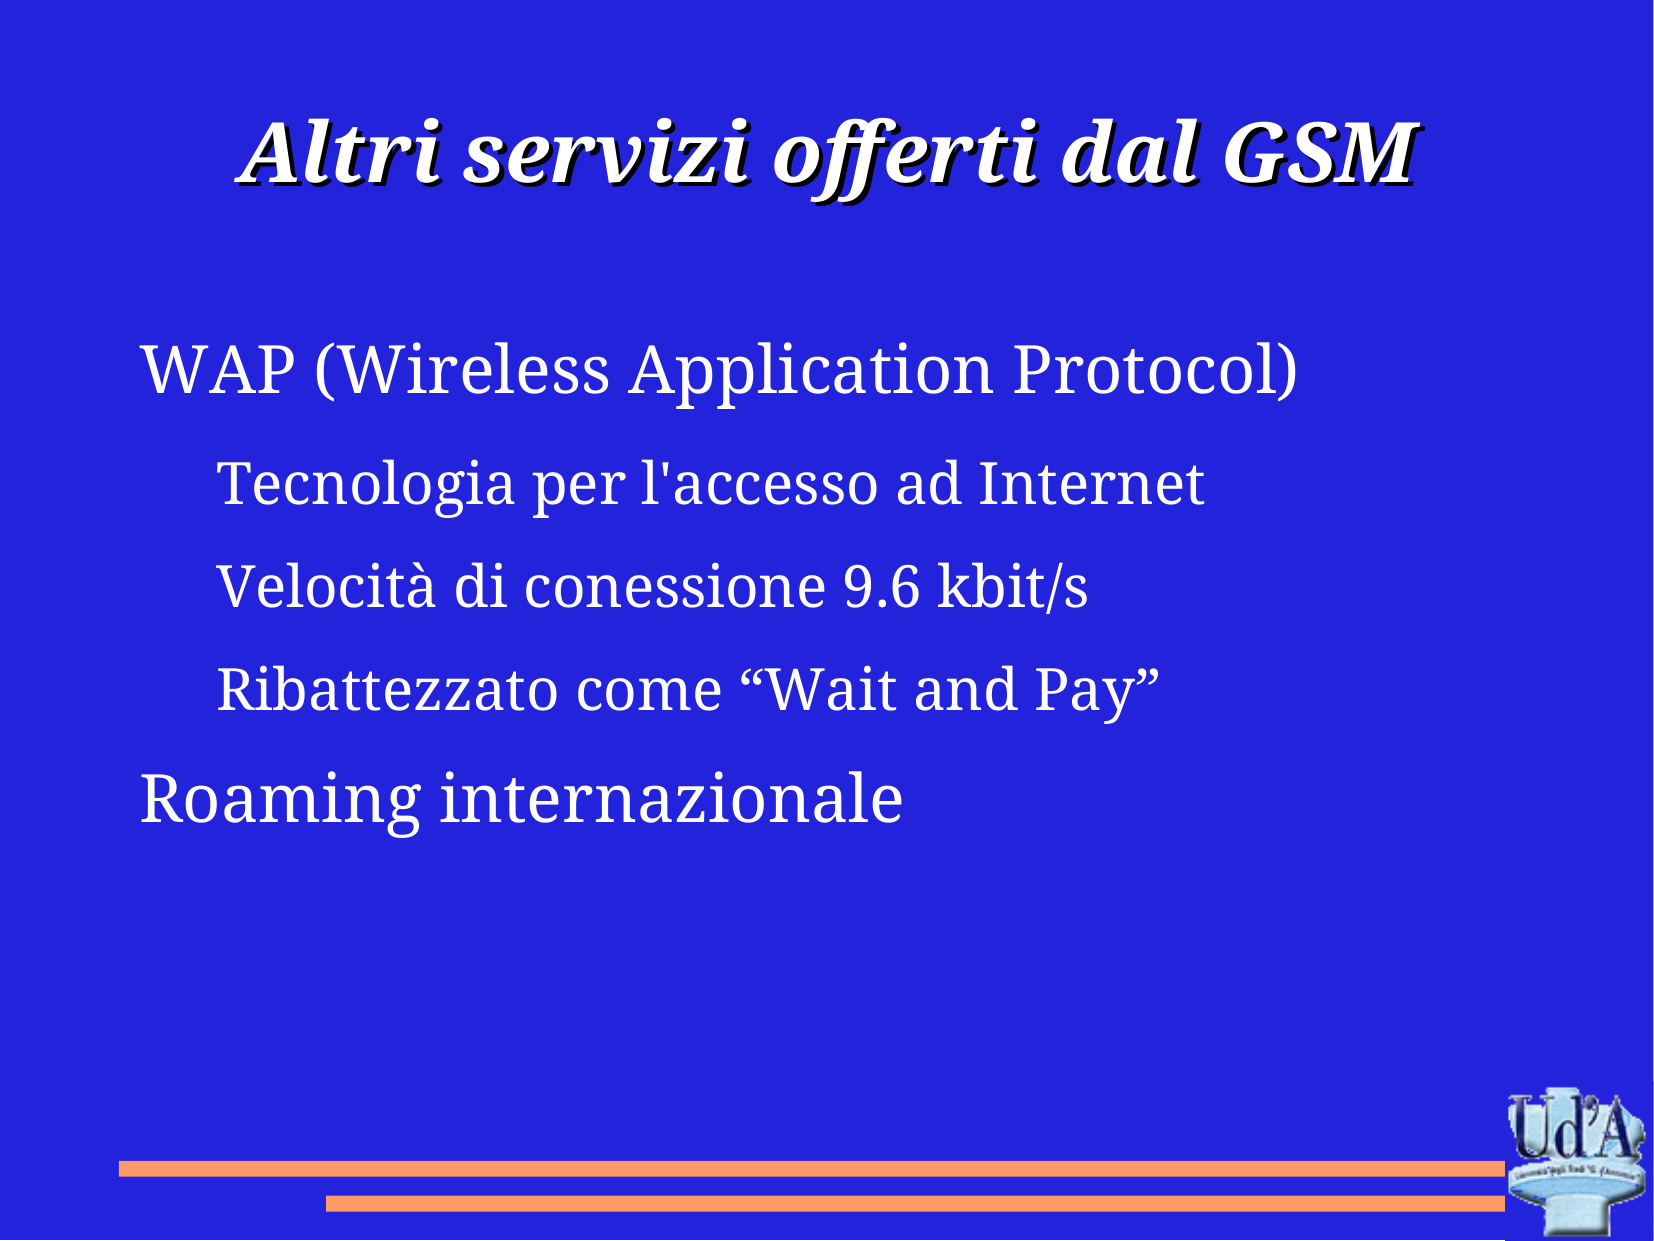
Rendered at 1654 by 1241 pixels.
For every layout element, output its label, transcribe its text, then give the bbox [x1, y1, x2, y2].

title Altri servizi offerti dal GSM [121, 46, 1534, 254]
list WAP (Wireless Application Protocol) Tecnologia per l'accesso ad Internet Velocità di conessione 9.6 kbit/s Ribattezzato come “Wait and Pay” Roaming internazionale [121, 322, 1561, 1118]
picture [1505, 1082, 1654, 1241]
